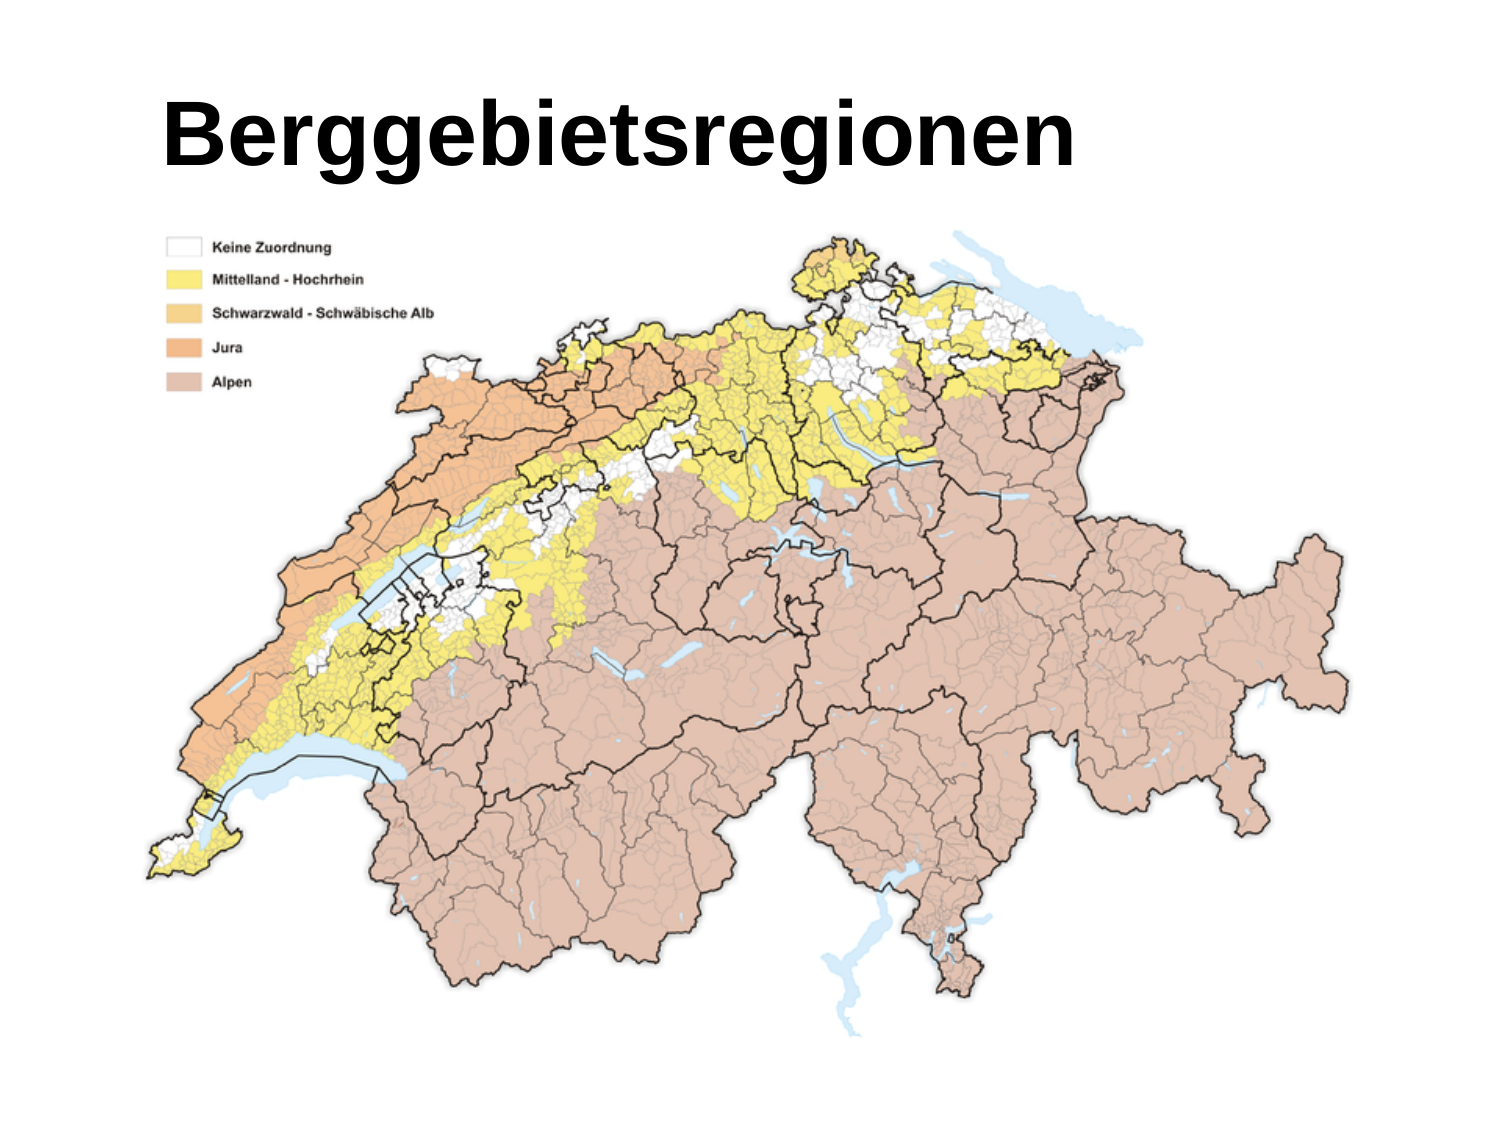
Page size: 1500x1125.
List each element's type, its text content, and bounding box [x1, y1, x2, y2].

picture [123, 196, 1374, 1058]
text_box Berggebietsregionen [146, 66, 1118, 192]
